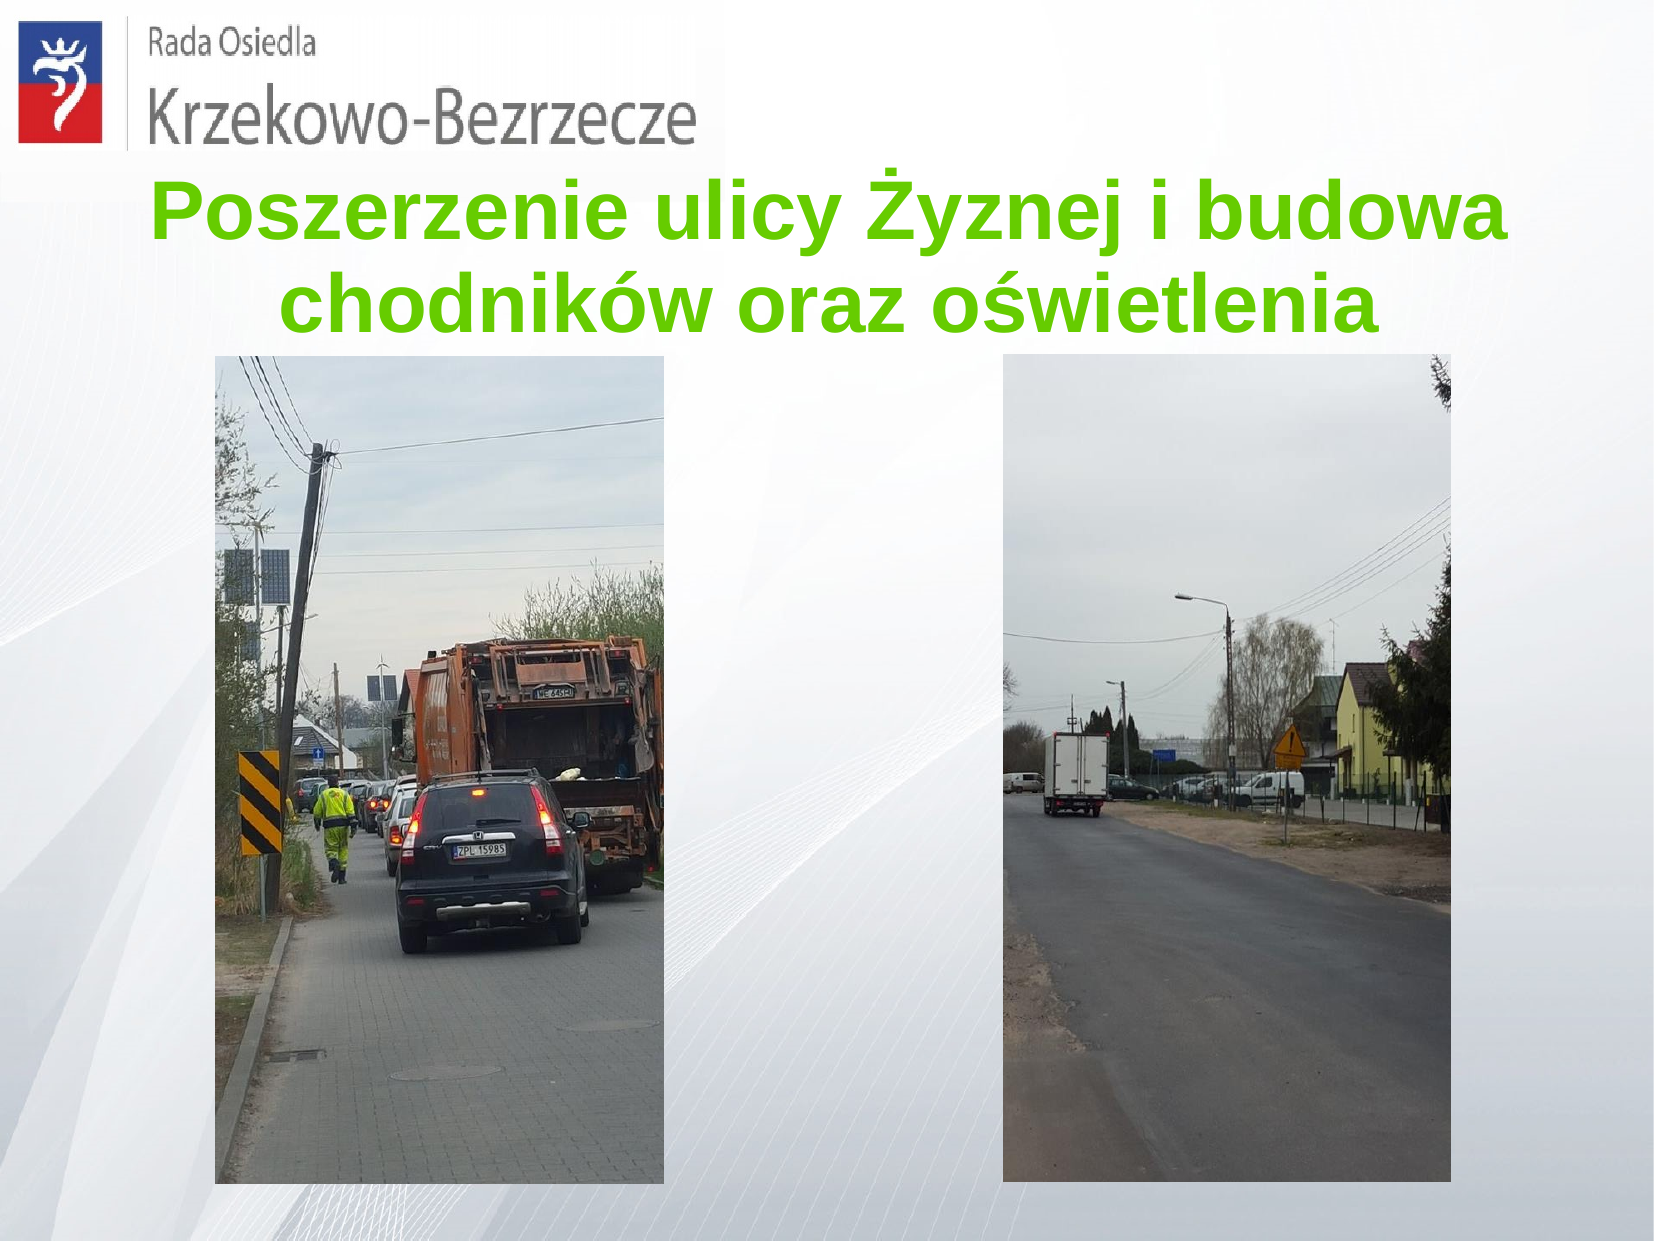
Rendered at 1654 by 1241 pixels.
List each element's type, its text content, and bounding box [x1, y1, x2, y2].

title Poszerzenie ulicy Żyznej i budowa chodników oraz oświetlenia [85, 153, 1574, 361]
picture [0, 0, 1654, 1241]
